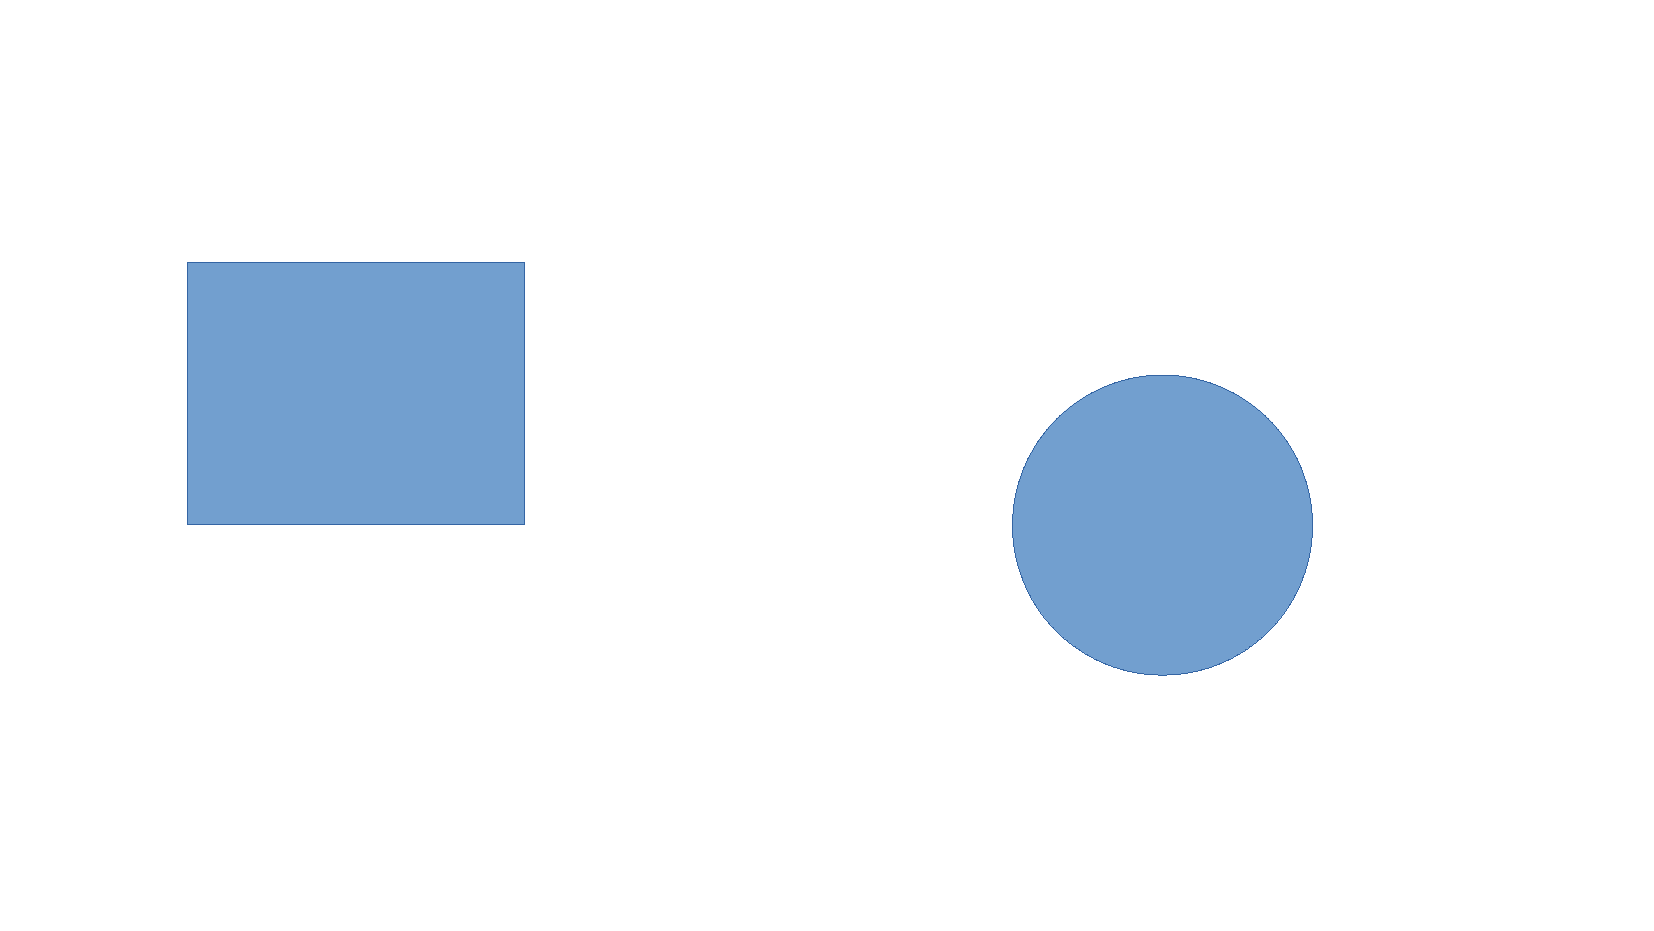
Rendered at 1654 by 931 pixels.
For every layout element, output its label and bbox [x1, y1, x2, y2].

text_box [187, 262, 525, 525]
text_box [1012, 375, 1313, 676]
